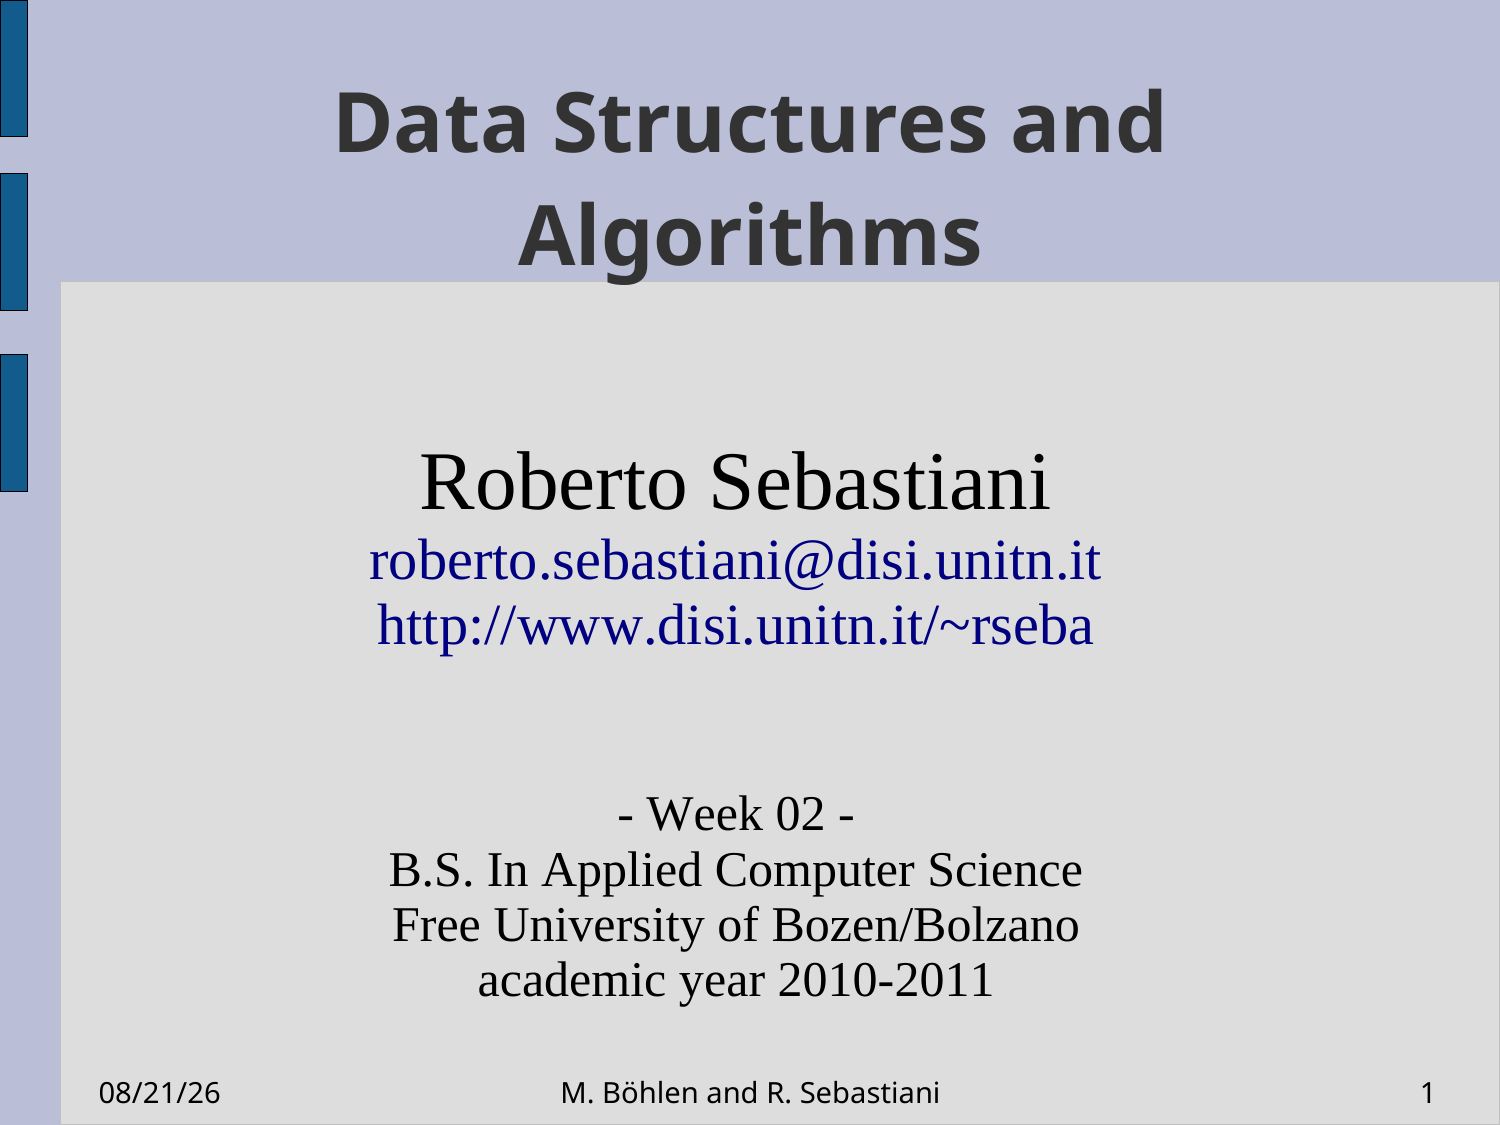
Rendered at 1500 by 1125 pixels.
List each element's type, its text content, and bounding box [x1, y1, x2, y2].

title Data Structures and Algorithms [110, 82, 1392, 271]
subtitle Roberto Sebastiani roberto.sebastiani@disi.unitn.it http://www.disi.unitn.it/~rseba - Week 02 - B.S. In Applied Computer Science Free University of Bozen/Bolzano academic year 2010-2011 [95, 320, 1377, 1030]
